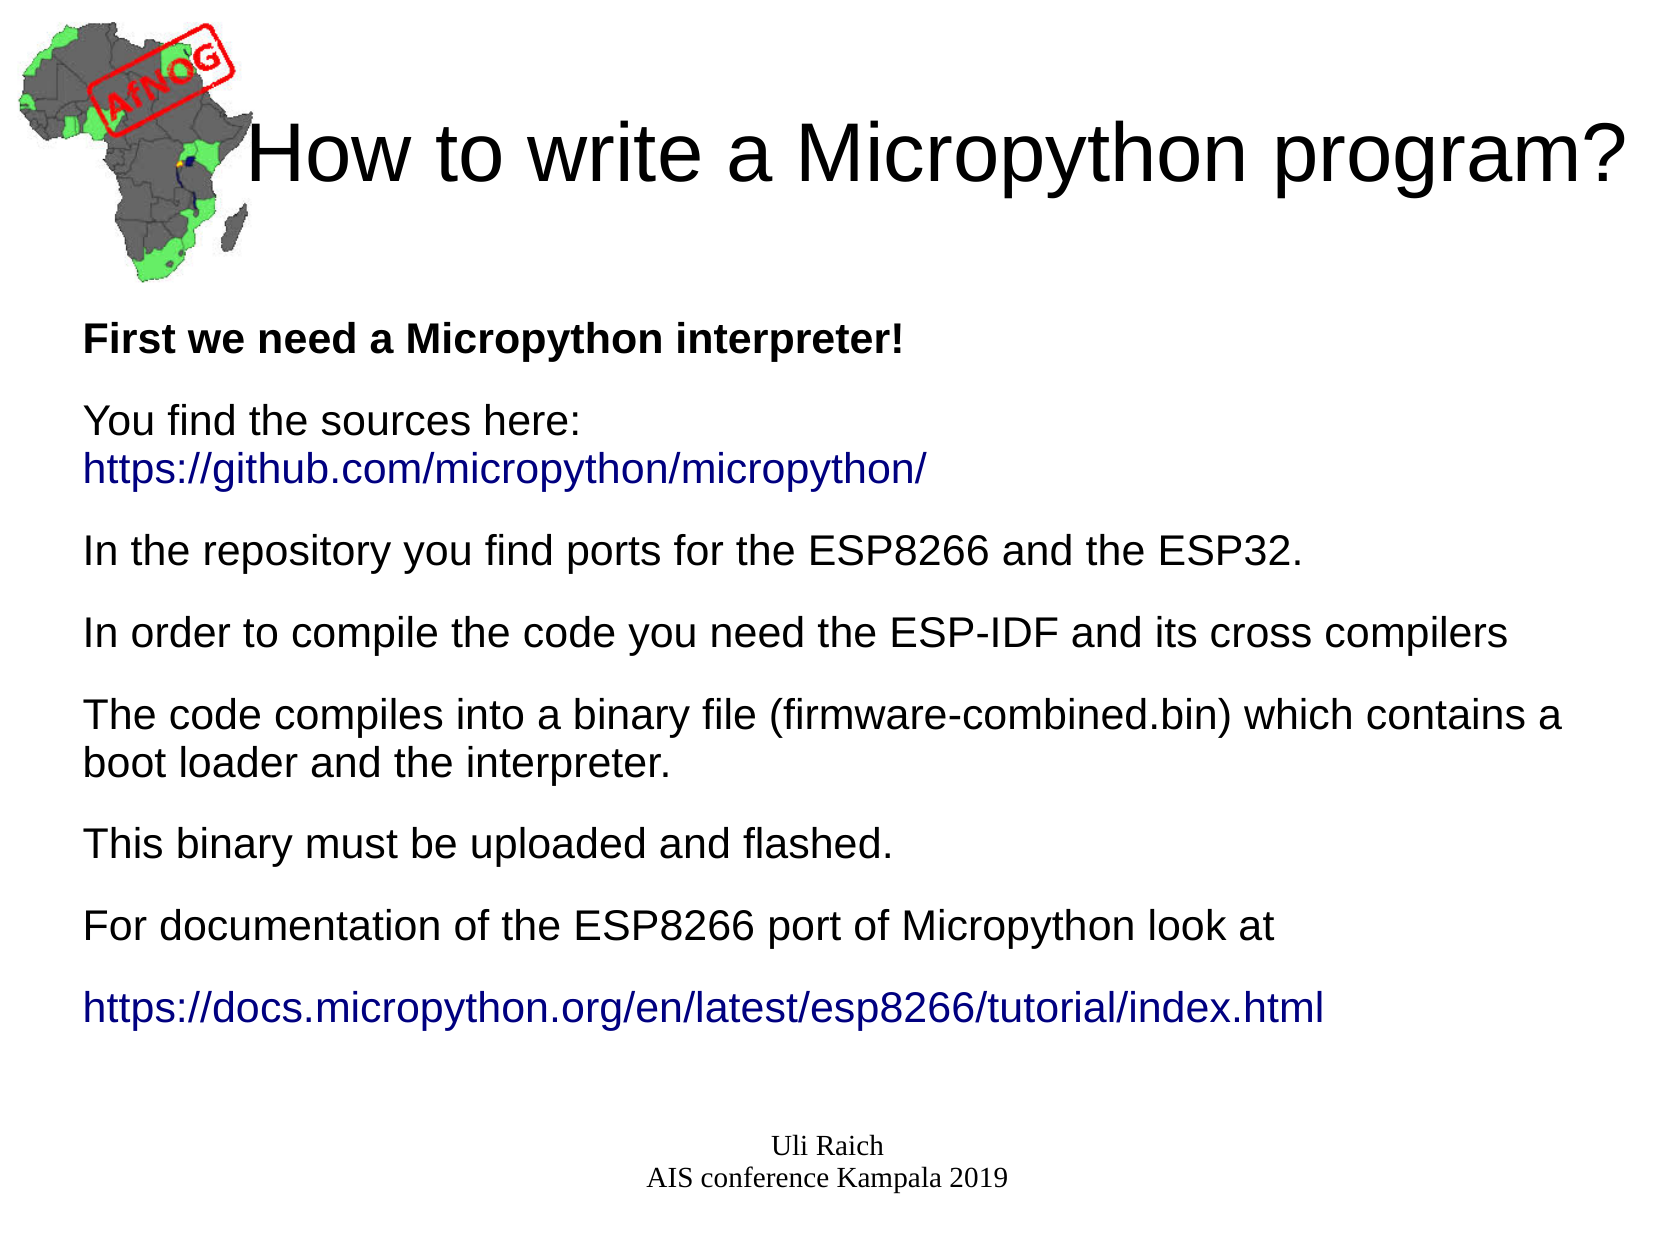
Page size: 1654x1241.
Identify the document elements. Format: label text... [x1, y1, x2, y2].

list First we need a Micropython interpreter! You find the sources here: https://github.com/micropython/micropython/ In the repository you find ports for the ESP8266 and the ESP32. In order to compile the code you need the ESP-IDF and its cross compilers The code compiles into a binary file (firmware-combined.bin) which contains a boot loader and the interpreter. This binary must be uploaded and flashed. For documentation of the ESP8266 port of Micropython look at https://docs.micropython.org/en/latest/esp8266/tutorial/index.html [82, 315, 1571, 1035]
picture [9, 0, 259, 291]
title How to write a Micropython program? [240, 49, 1636, 257]
